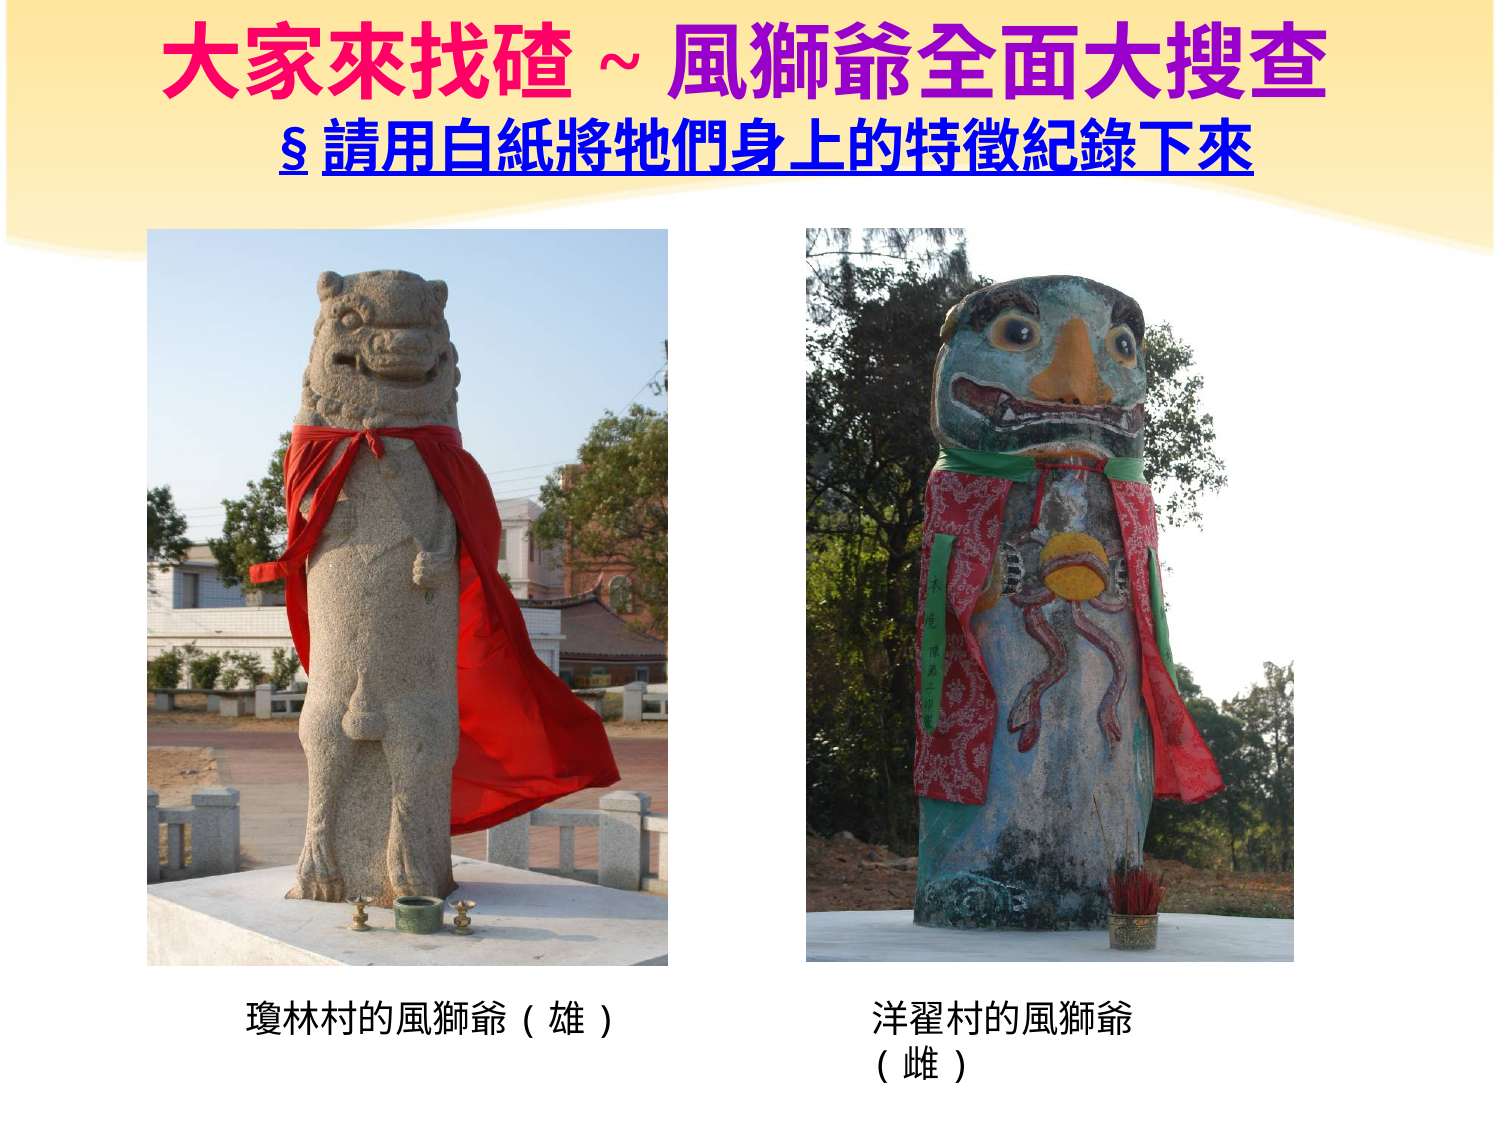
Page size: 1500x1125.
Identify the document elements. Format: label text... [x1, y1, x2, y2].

picture [918, 1048, 925, 1059]
picture [0, 0, 1500, 1068]
text_box 洋翟村的風獅爺(雌) [856, 987, 1259, 1048]
text_box 瓊林村的風獅爺(雄) [230, 987, 656, 1048]
title 大家來找碴~風獅爺全面大搜查 §請用白紙將牠們身上的特徵紀錄下來 [70, 0, 1421, 188]
picture [918, 1060, 923, 1068]
